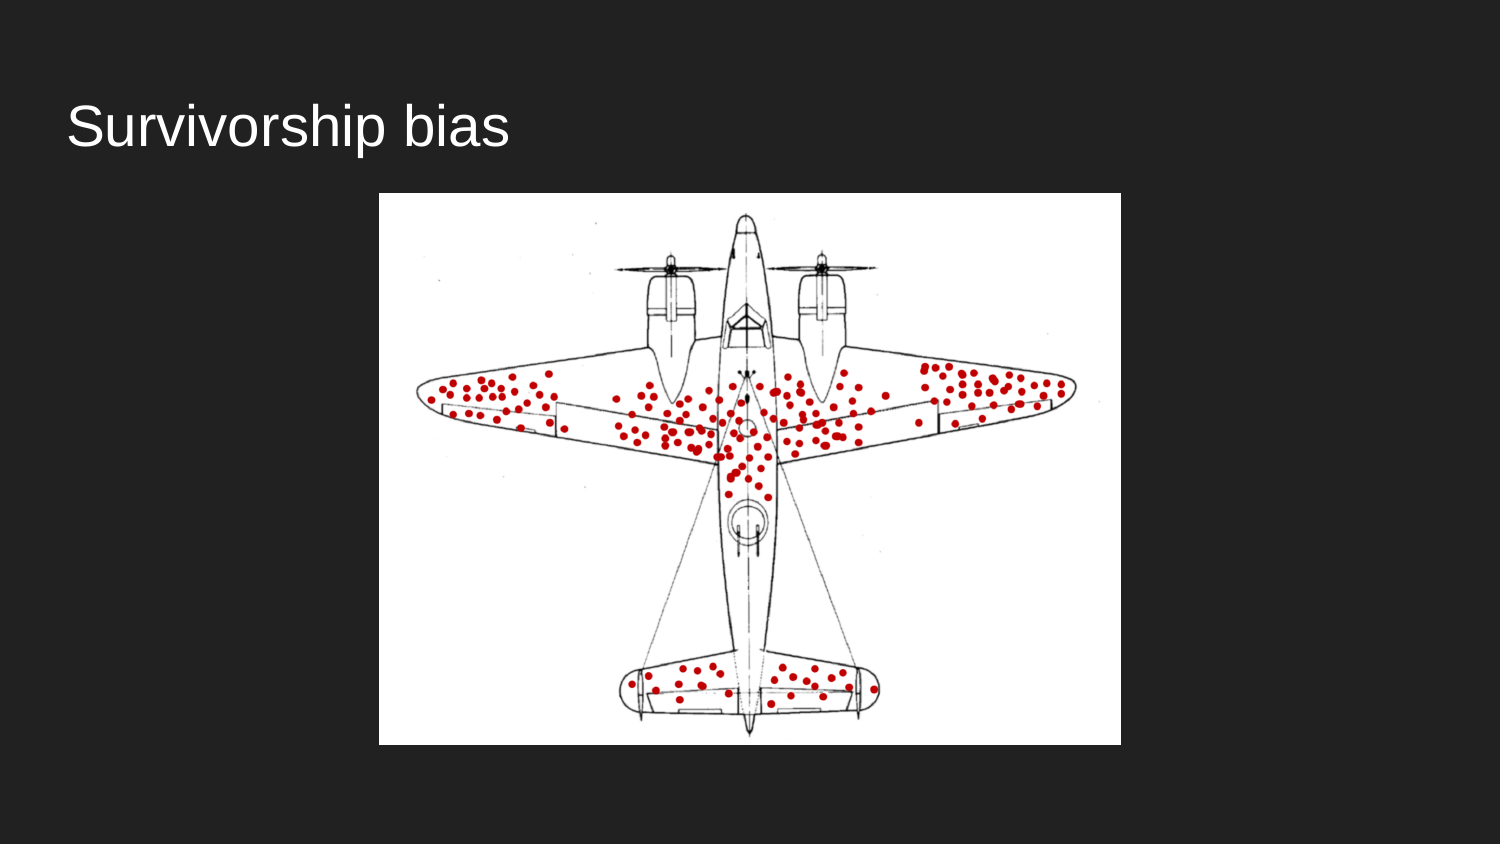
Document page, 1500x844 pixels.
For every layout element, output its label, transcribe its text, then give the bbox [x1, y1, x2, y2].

title Survivorship bias [51, 72, 1449, 167]
picture [379, 193, 1121, 745]
